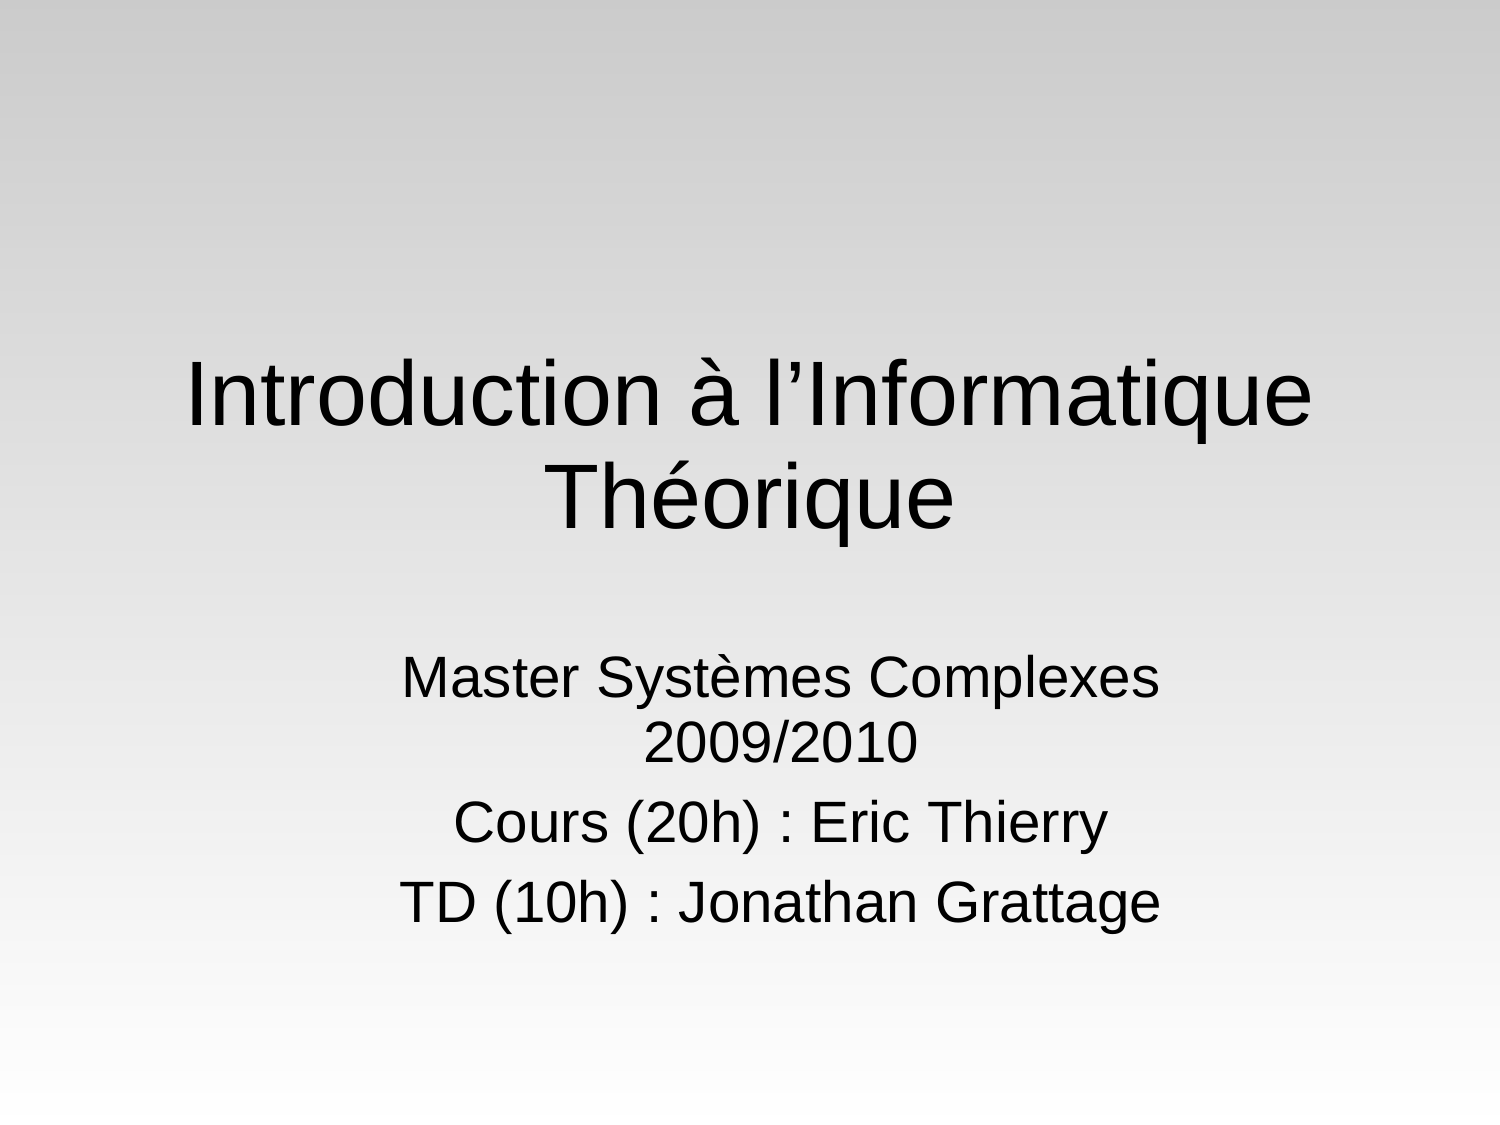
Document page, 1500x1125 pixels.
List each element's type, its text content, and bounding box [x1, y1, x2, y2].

subtitle Master Systèmes Complexes 2009/2010 Cours (20h) : Eric Thierry TD (10h) : Jonathan Grattage [188, 637, 1300, 945]
title Introduction à l’Informatique Théorique [112, 324, 1388, 566]
